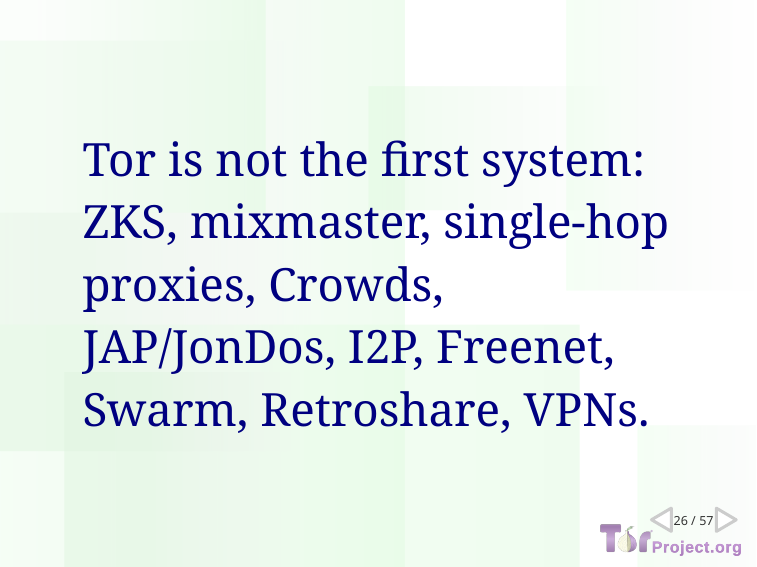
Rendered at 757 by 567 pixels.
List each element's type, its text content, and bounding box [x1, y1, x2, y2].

text_box Tor is not the first system: ZKS, mixmaster, single-hop proxies, Crowds, JAP/JonDos, I2P, Freenet, Swarm, Retroshare, VPNs. [0, 98, 756, 469]
picture [0, 0, 757, 567]
